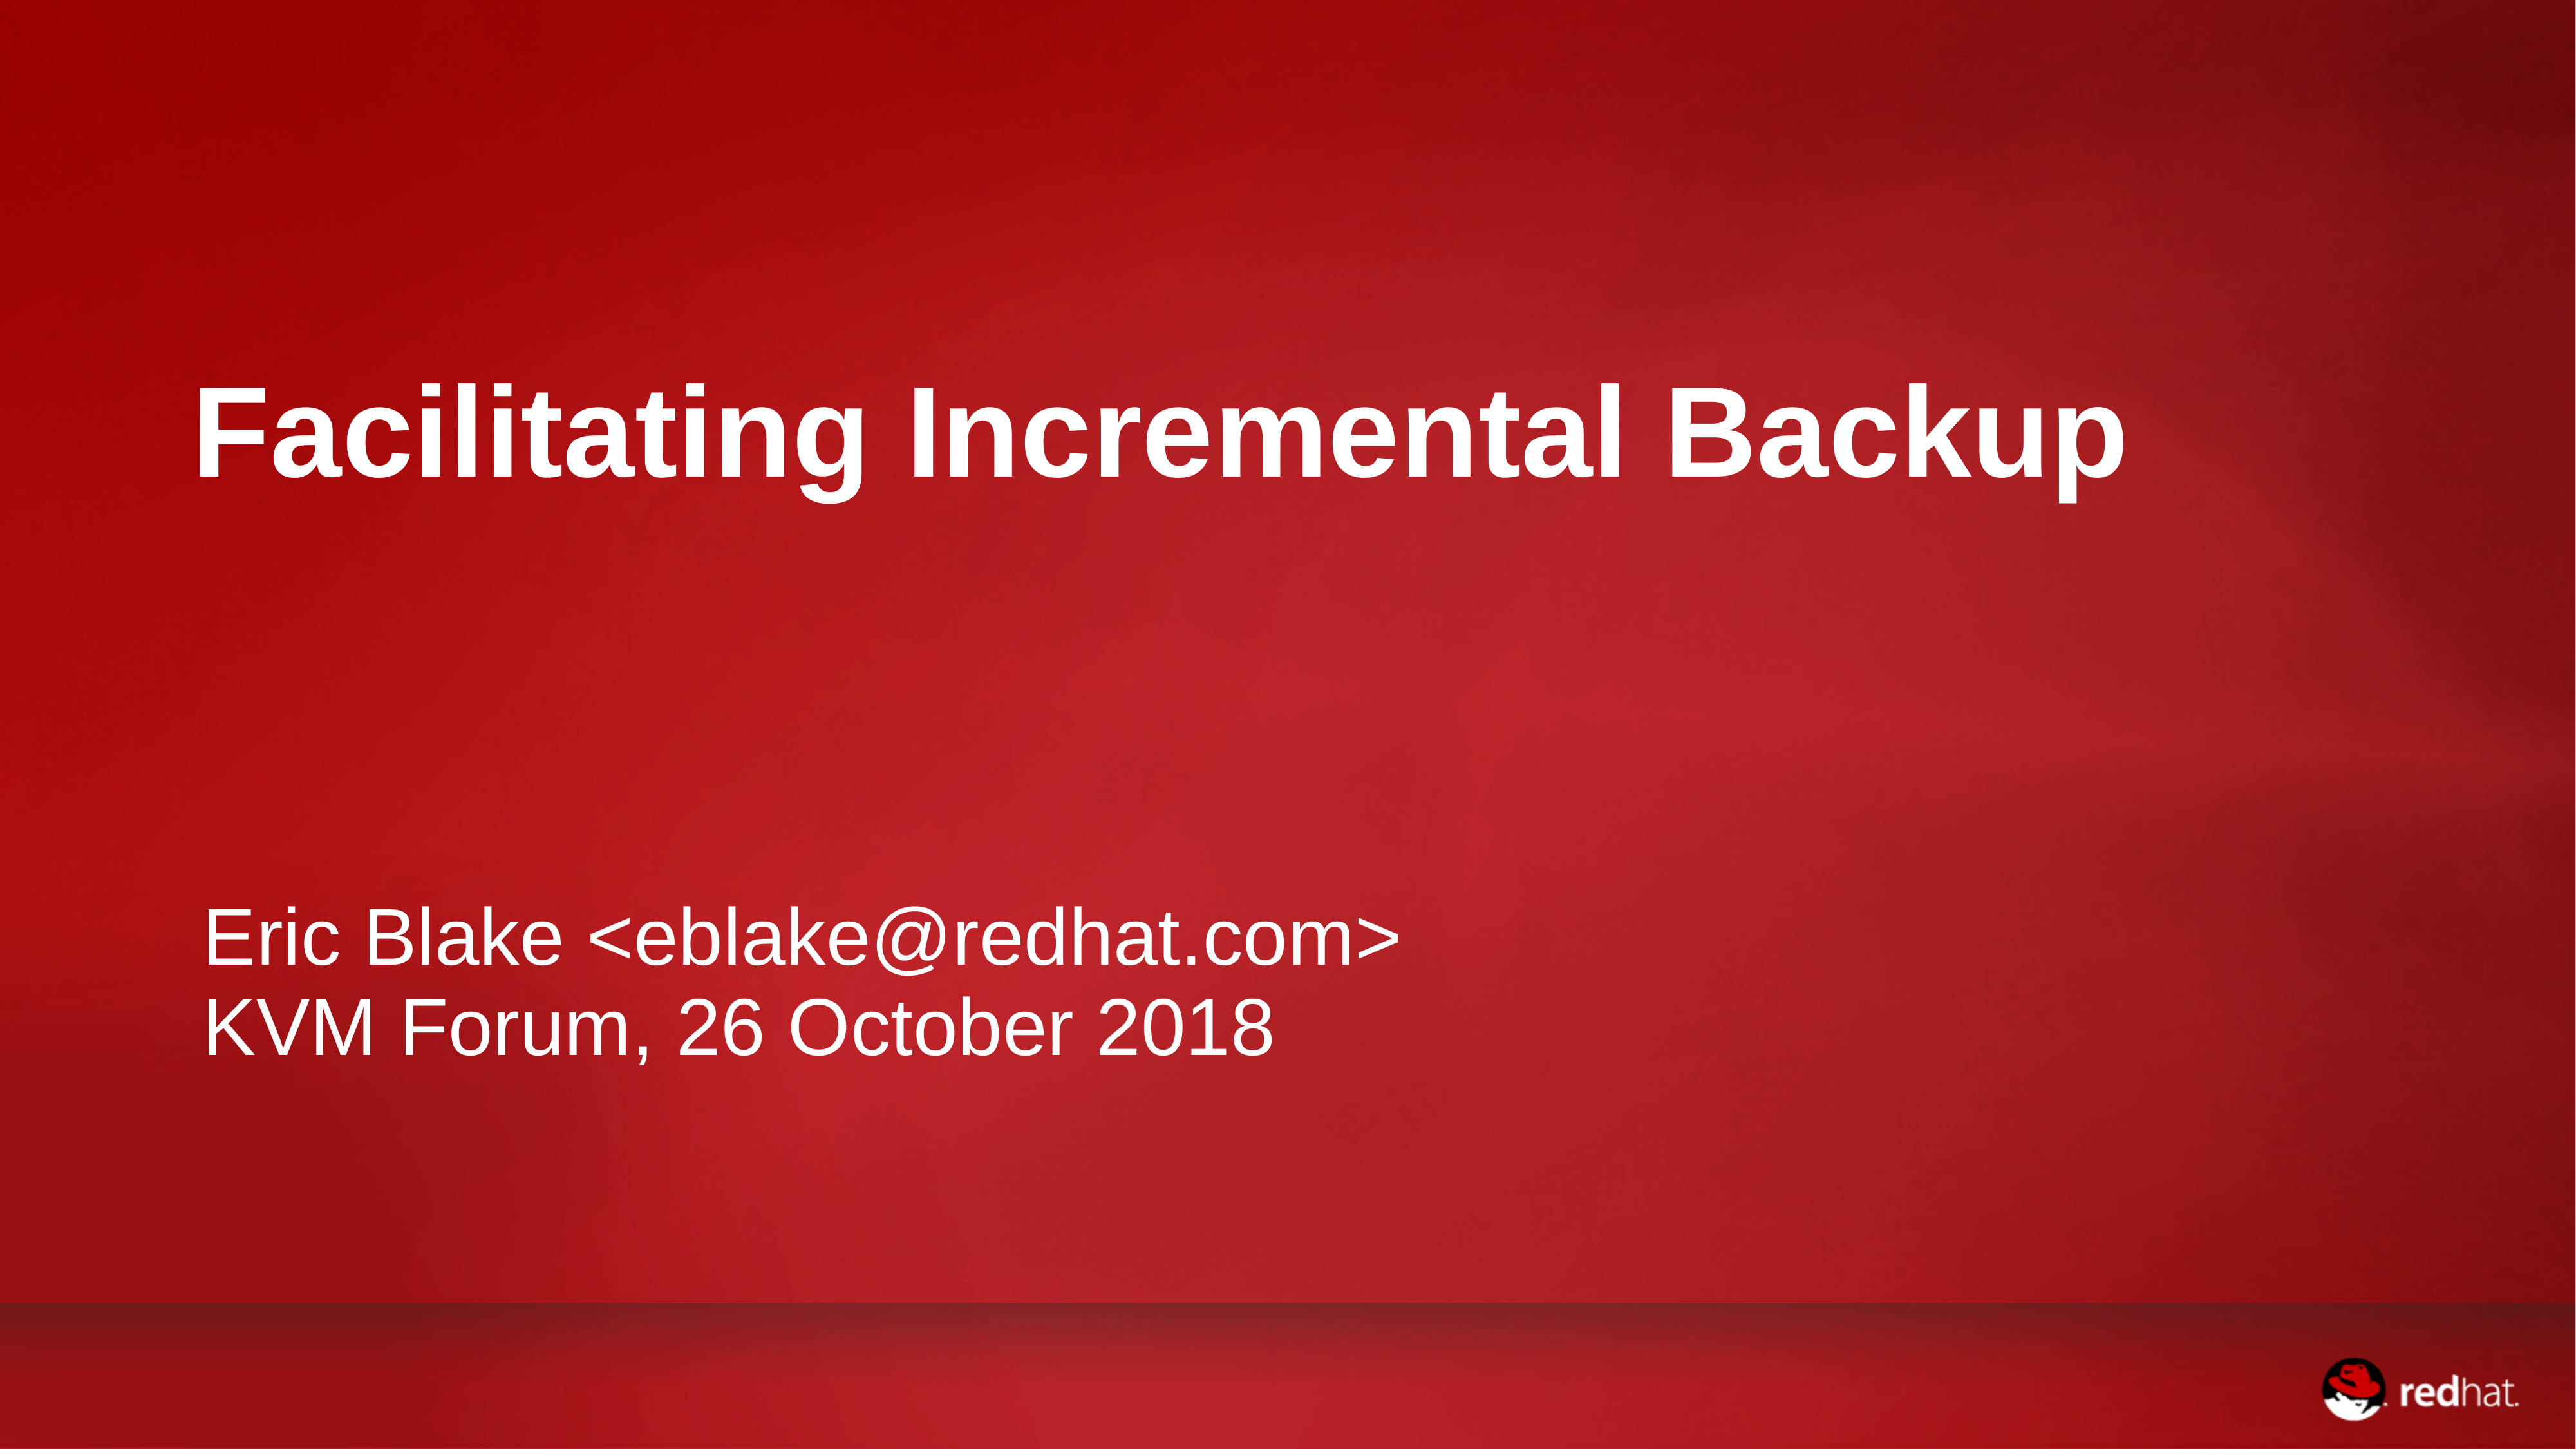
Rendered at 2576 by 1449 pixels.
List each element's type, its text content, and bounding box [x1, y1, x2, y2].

text_box Facilitating Incremental Backup [182, 283, 2183, 942]
text_box Eric Blake <eblake@redhat.com> KVM Forum, 26 October 2018 [193, 842, 2232, 1171]
picture [0, 0, 2576, 1449]
